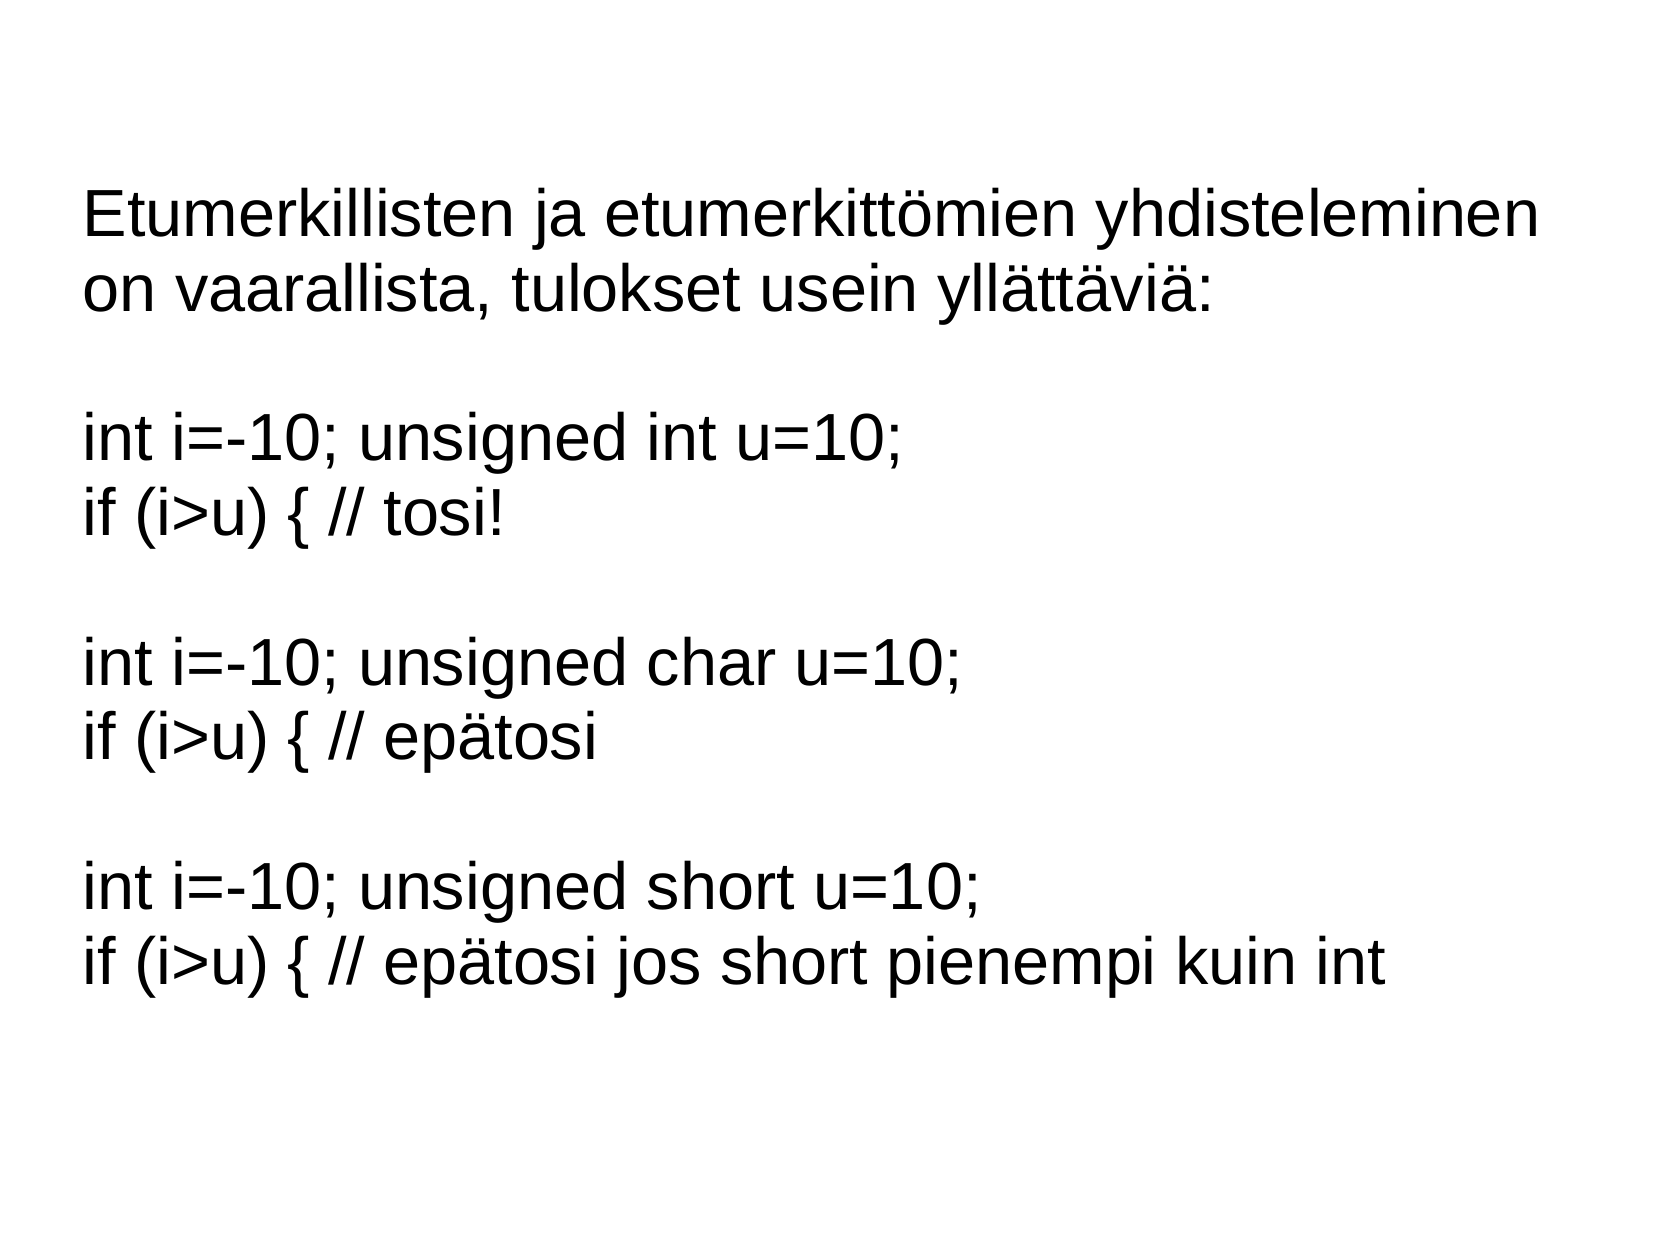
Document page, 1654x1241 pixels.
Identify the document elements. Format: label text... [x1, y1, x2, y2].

text_box Etumerkillisten ja etumerkittömien yhdisteleminen on vaarallista, tulokset usein yllättäviä: int i=-10; unsigned int u=10; if (i>u) { // tosi! int i=-10; unsigned char u=10; if (i>u) { // epätosi int i=-10; unsigned short u=10; if (i>u) { // epätosi jos short pienempi kuin int [82, 176, 1571, 1223]
